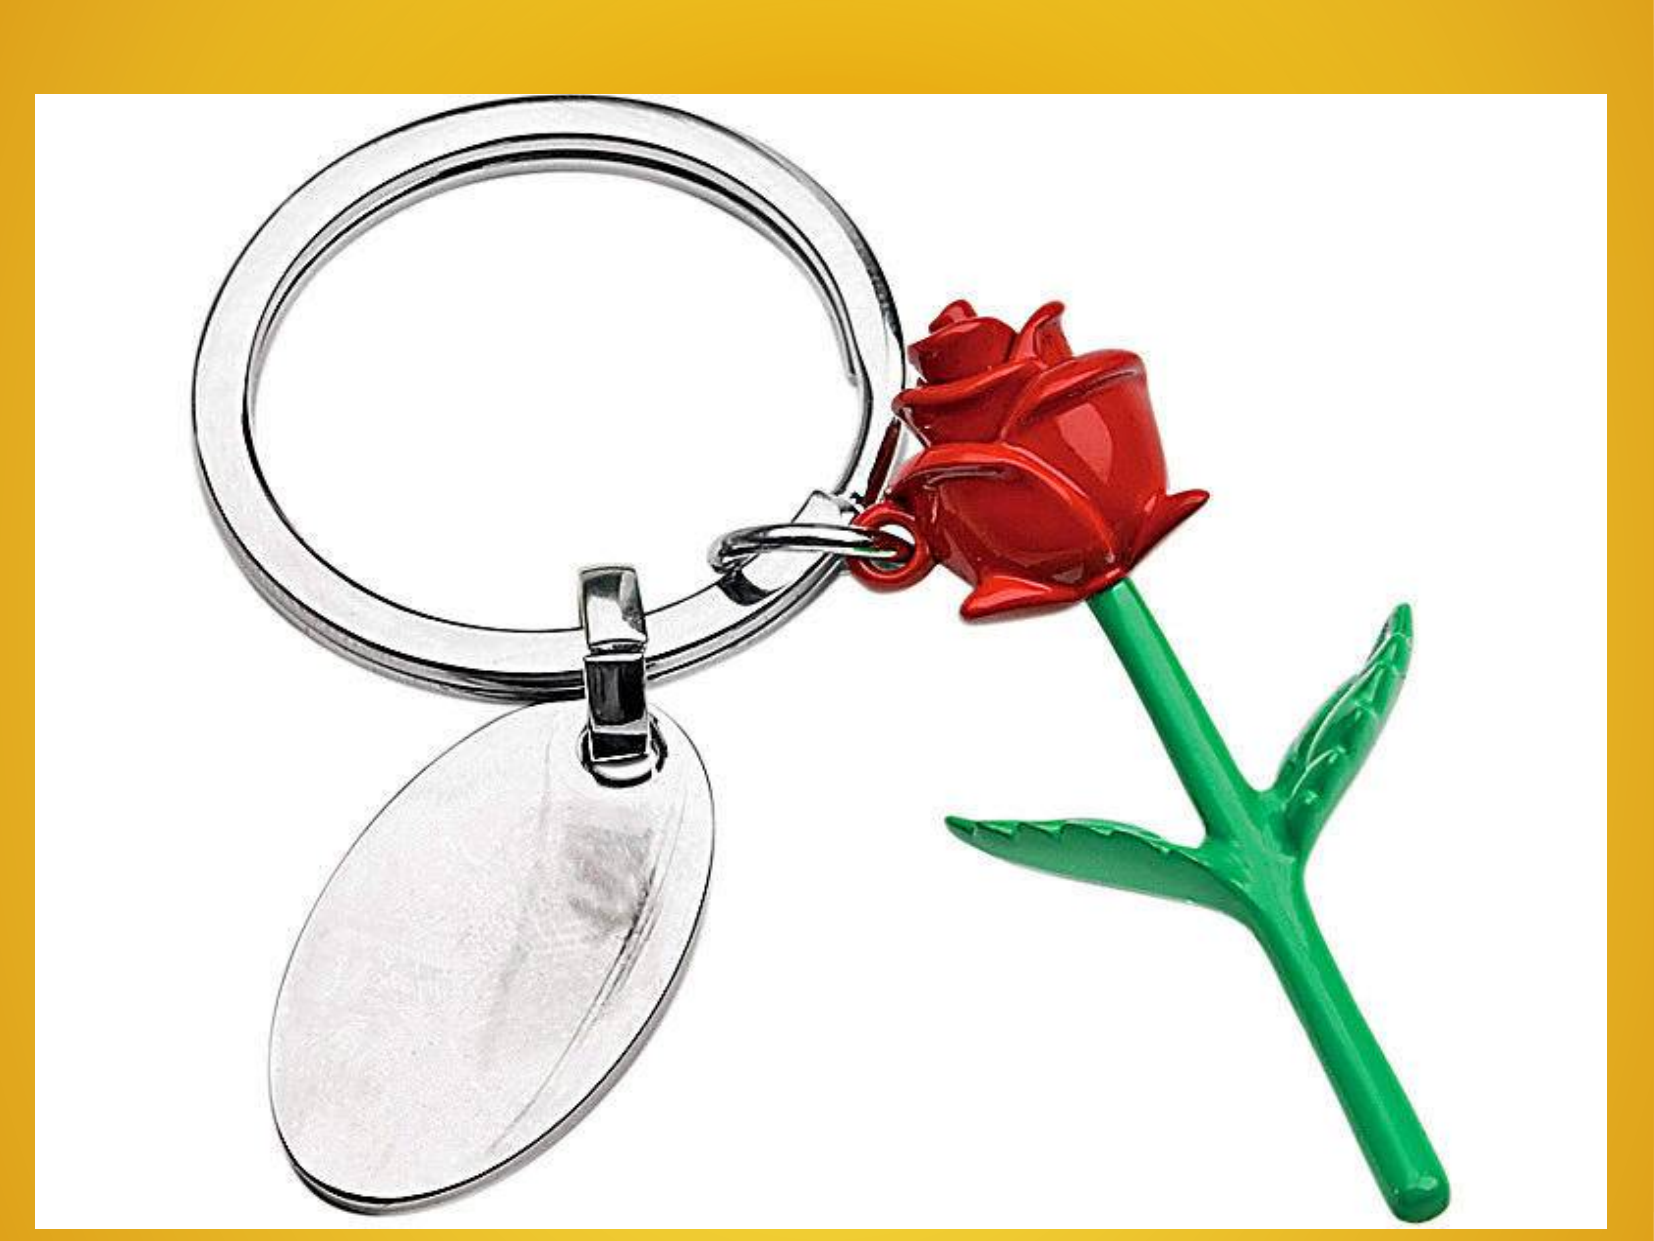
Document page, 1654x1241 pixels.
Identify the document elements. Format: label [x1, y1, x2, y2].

picture [35, 94, 1607, 1229]
